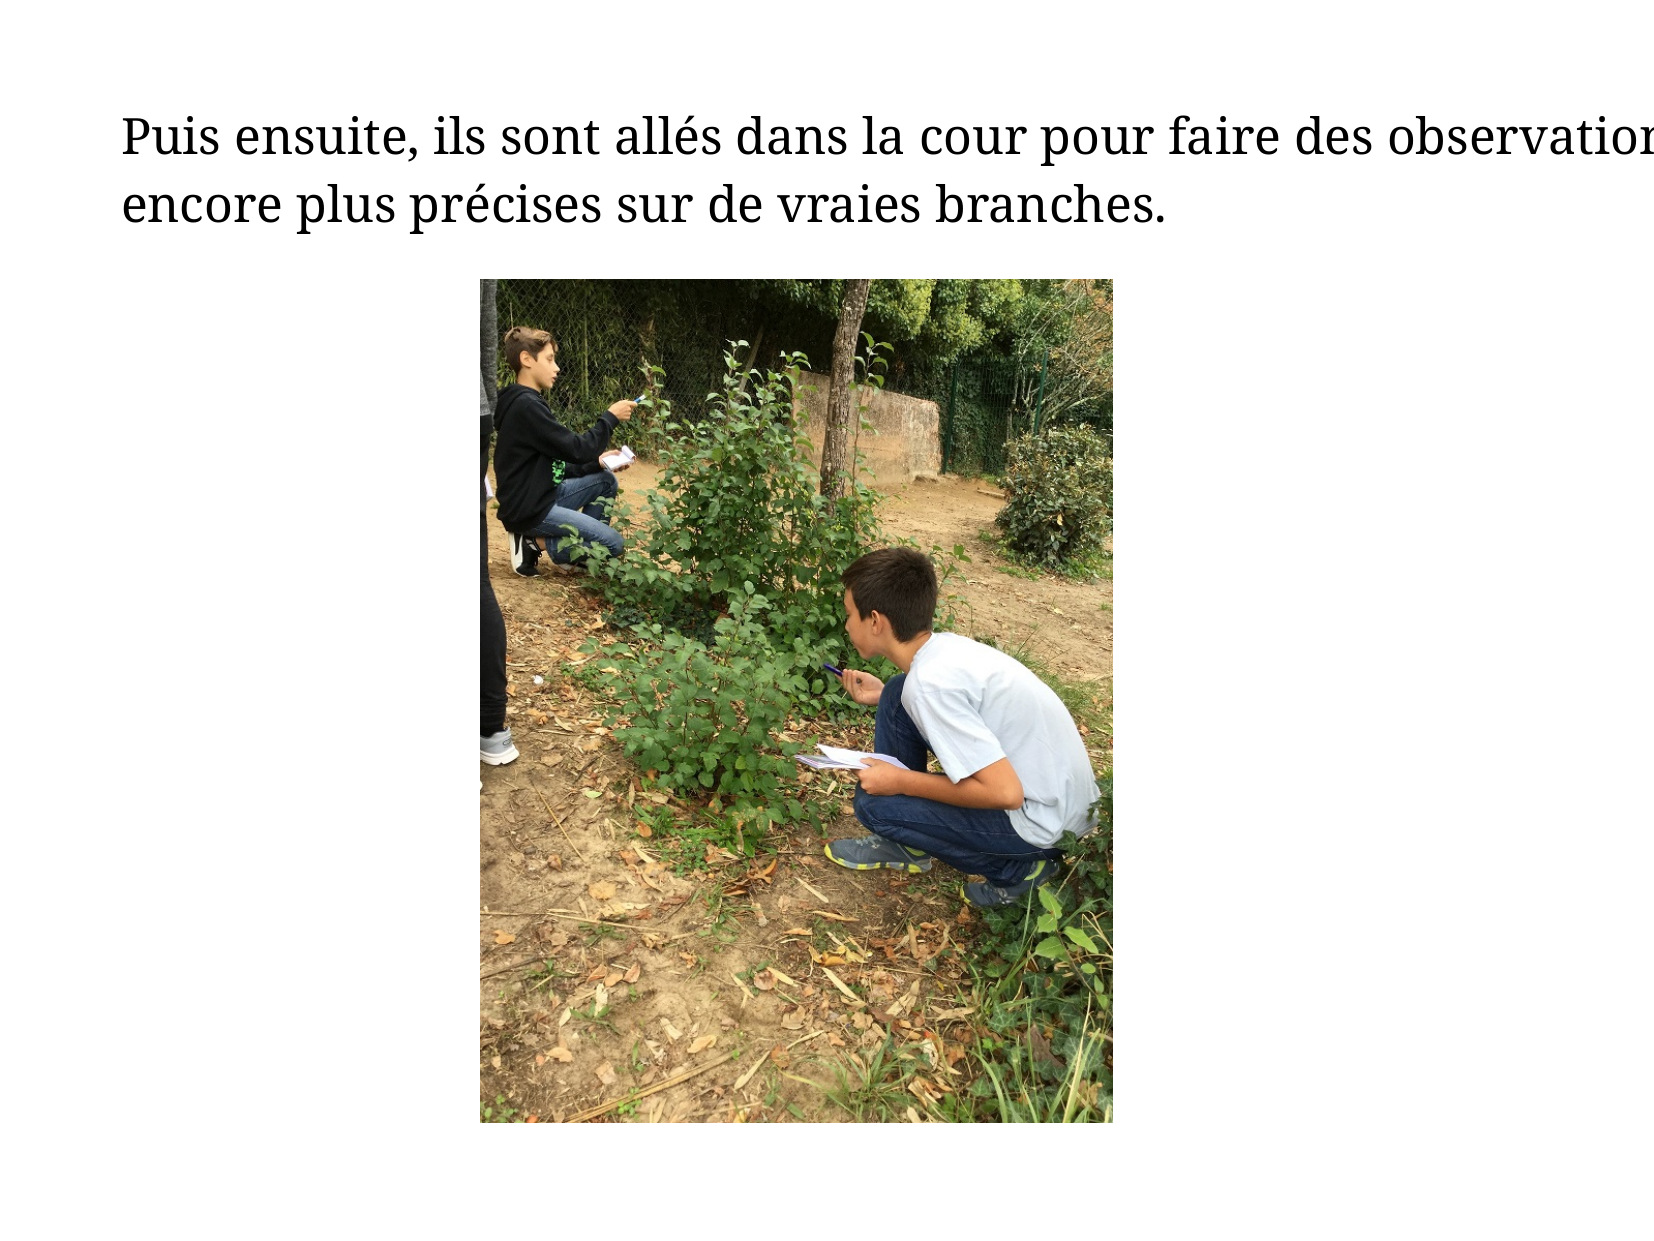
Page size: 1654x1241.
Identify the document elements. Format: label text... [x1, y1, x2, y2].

text_box Puis ensuite, ils sont allés dans la cour pour faire des observations encore plus précises sur de vraies branches. [106, 93, 1419, 223]
picture [480, 279, 1113, 1123]
